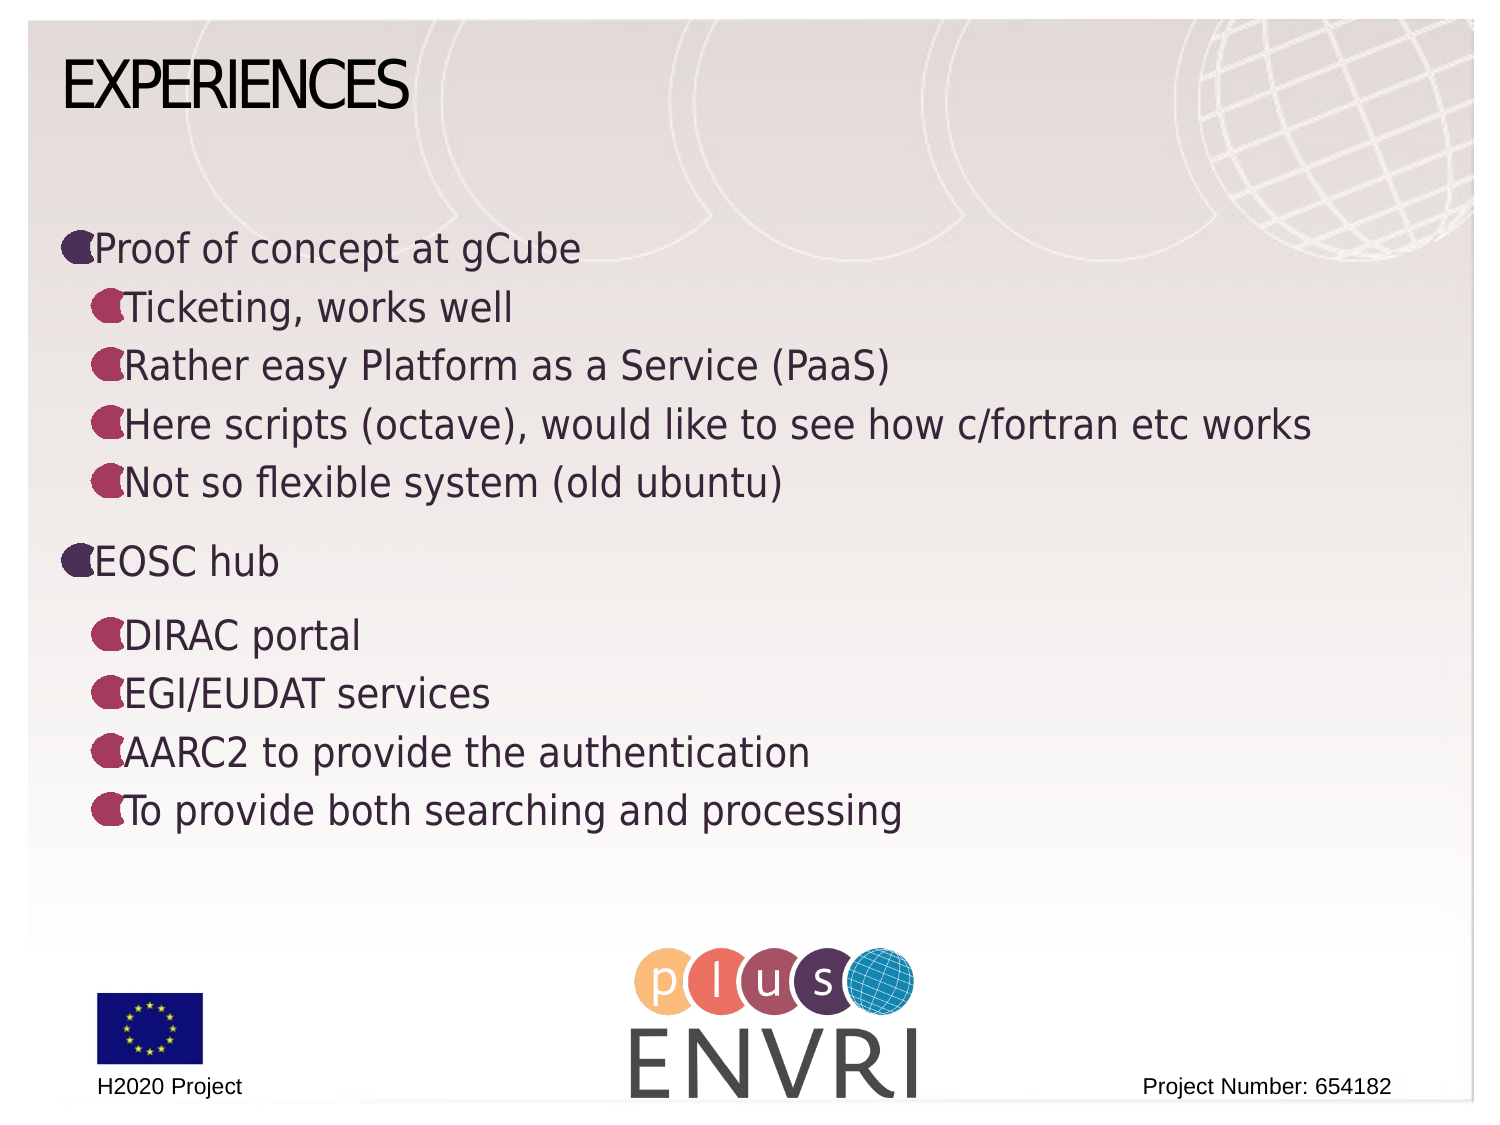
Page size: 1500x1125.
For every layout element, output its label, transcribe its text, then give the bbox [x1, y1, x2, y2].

title Experiences [45, 59, 1452, 198]
picture [28, 19, 1474, 1106]
list Proof of concept at gCube Ticketing, works well Rather easy Platform as a Service (PaaS) Here scripts (octave), would like to see how c/fortran etc works Not so flexible system (old ubuntu) EOSC hub DIRAC portal EGI/EUDAT services AARC2 to provide the authentication To provide both searching and processing [45, 214, 1388, 901]
